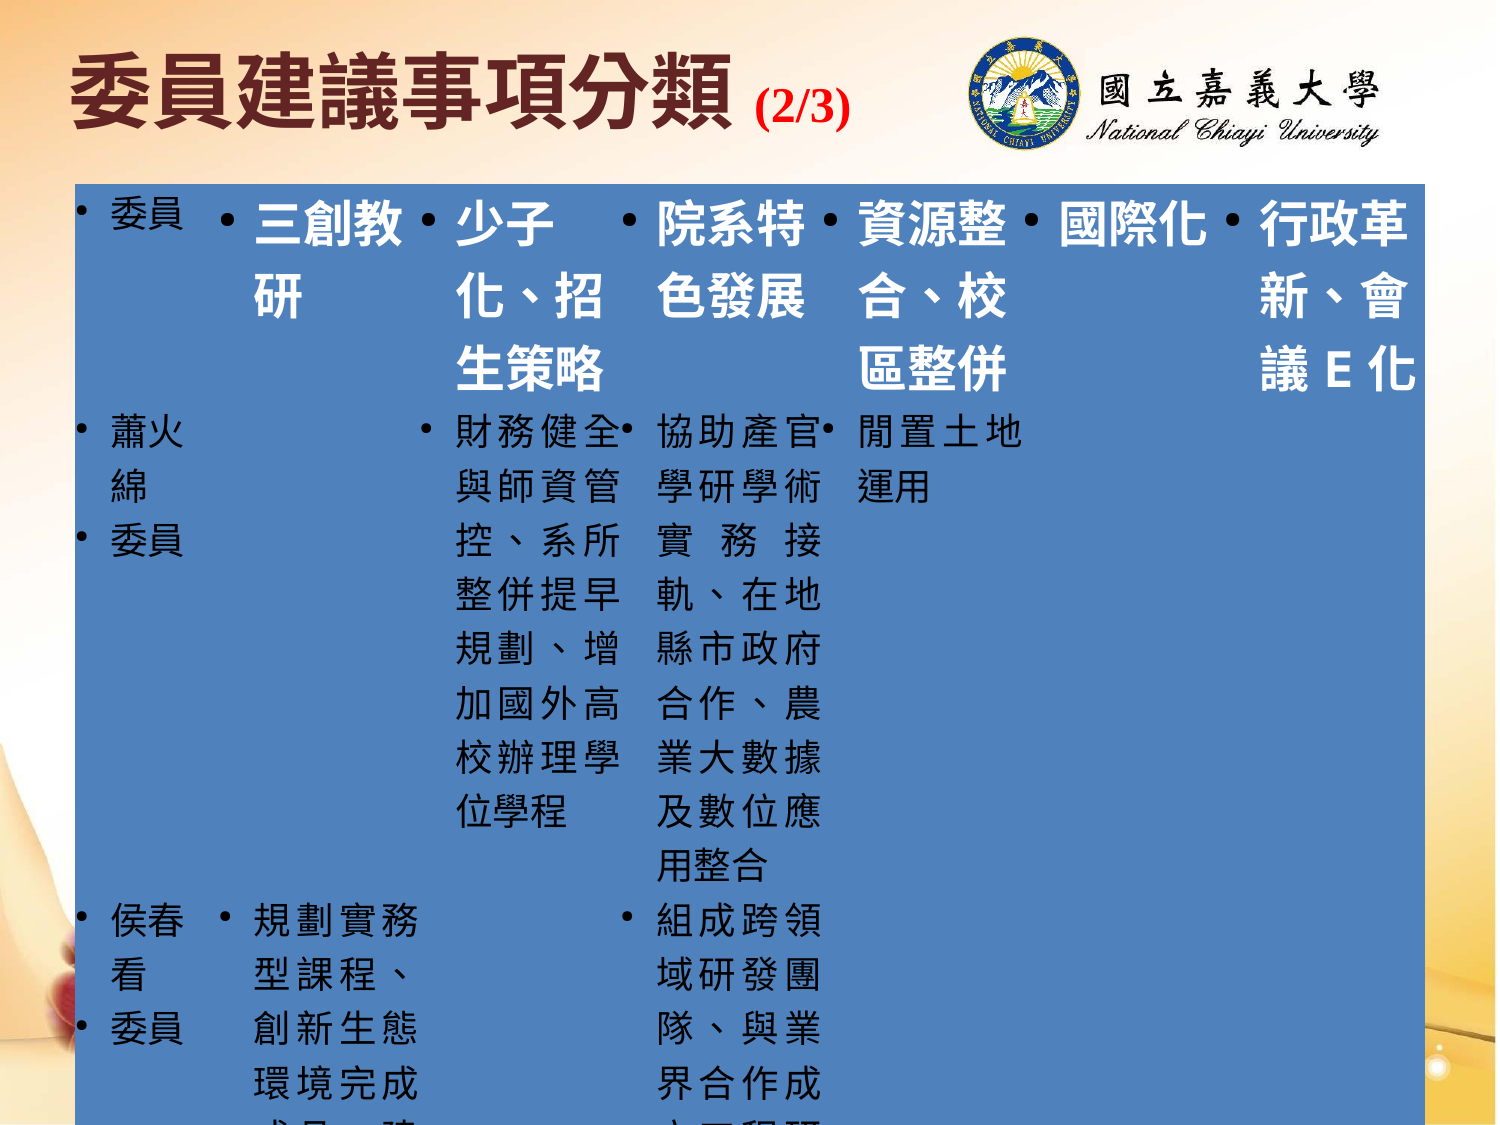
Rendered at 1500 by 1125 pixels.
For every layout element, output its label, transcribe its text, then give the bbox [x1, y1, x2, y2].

table_header 院系特色發展 [621, 184, 822, 402]
table_cell 閒置土地運用 [822, 402, 1023, 891]
table_cell [1224, 402, 1425, 891]
table_header 委員 [75, 184, 218, 402]
table_cell 蕭火綿 委員 [75, 402, 218, 891]
table_cell 規劃實務型課程、創新生態環境完成成品、建構創業學程與校園創業競賽 [218, 891, 420, 1125]
table_cell 侯春看 委員 [75, 891, 218, 1125]
table_cell [420, 891, 621, 1125]
table_header 國際化 [1023, 184, 1224, 402]
table_cell [822, 891, 1023, 1125]
table_cell [1023, 891, 1224, 1125]
table_cell [1023, 402, 1224, 891]
table_cell [218, 402, 420, 891]
table_header 少子化、招生策略 [420, 184, 621, 402]
title 委員建議事項分類(2/3) [53, 30, 1404, 147]
table_cell 財務健全與師資管控、系所整併提早規劃、增加國外高校辦理學位學程 [420, 402, 621, 891]
table_cell 組成跨領域研發團隊、與業界合作成立工程研發中心 [621, 891, 822, 1125]
table_cell [1224, 891, 1425, 1125]
table_header 資源整合、校區整併 [822, 184, 1023, 402]
table_header 三創教研 [218, 184, 420, 402]
table_header 行政革新、會議E化 [1224, 184, 1425, 402]
table_cell 協助產官學研學術實務接軌、在地縣市政府合作、農業大數據及數位應用整合 [621, 402, 822, 891]
